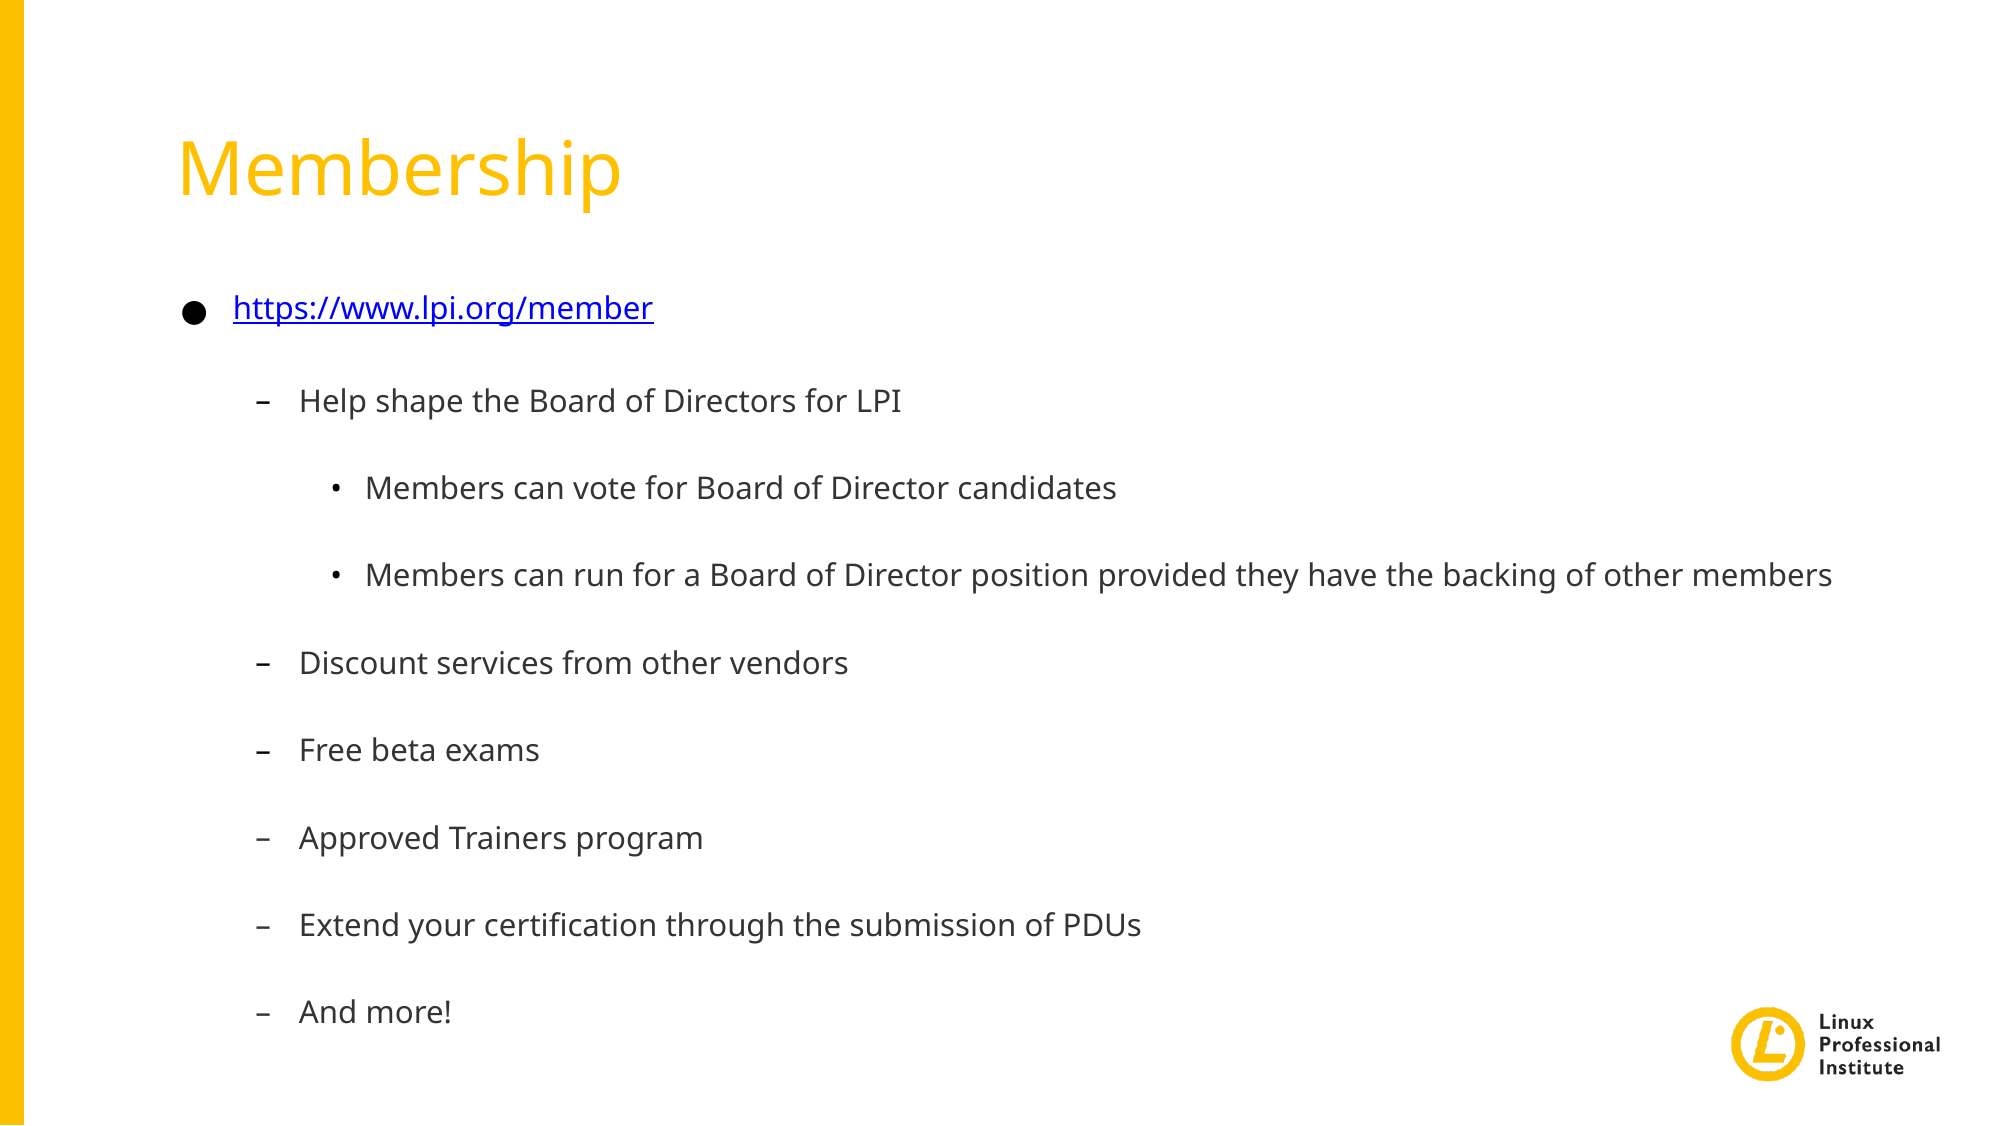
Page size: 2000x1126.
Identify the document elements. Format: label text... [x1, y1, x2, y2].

picture [1701, 987, 1969, 1101]
text_box [0, 0, 24, 1125]
text_box https://www.lpi.org/member Help shape the Board of Directors for LPI Members can vote for Board of Director candidates Members can run for a Board of Director position provided they have the backing of other members Discount services from other vendors Free beta exams Approved Trainers program Extend your certification through the submission of PDUs And more! [162, 280, 1902, 1063]
text_box Membership [161, 99, 1886, 261]
